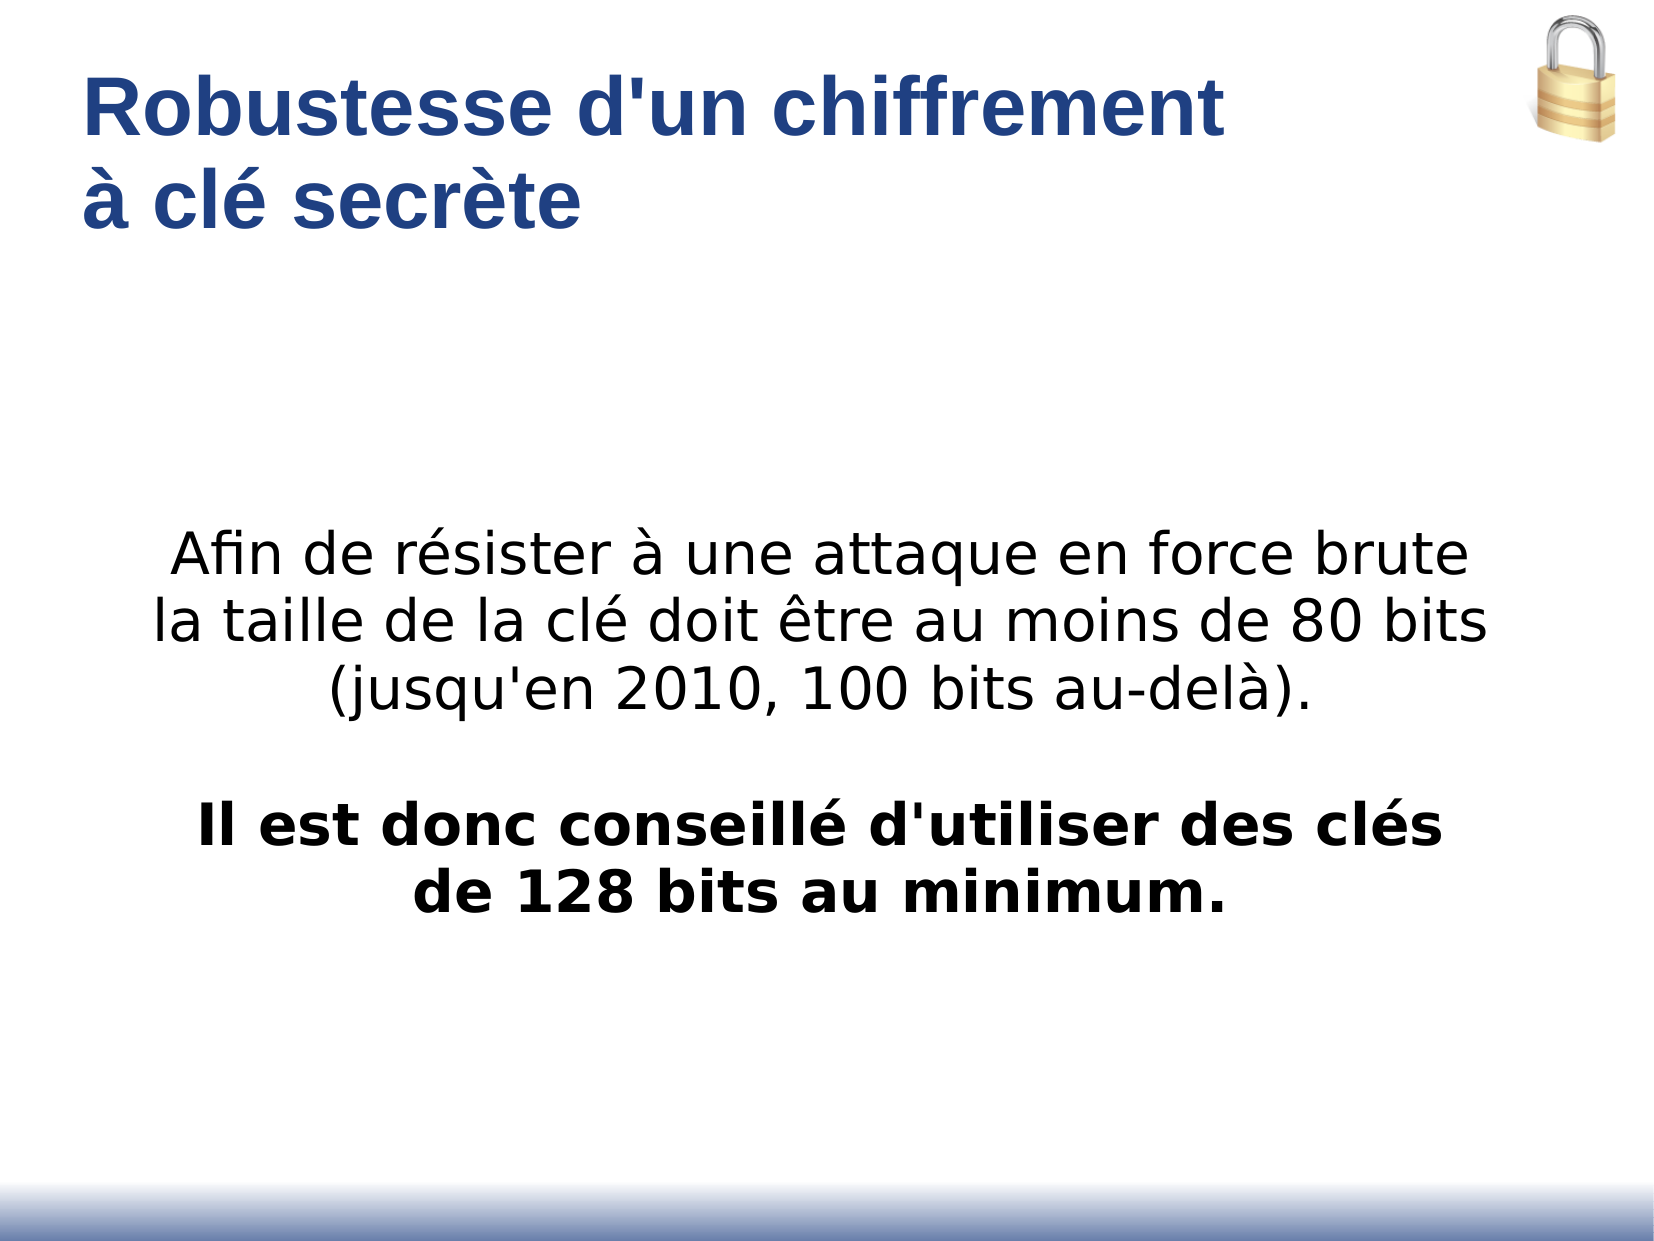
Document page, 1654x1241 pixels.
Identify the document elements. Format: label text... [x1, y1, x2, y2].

picture [1505, 11, 1642, 148]
list Afin de résister à une attaque en force brute la taille de la clé doit être au moins de 80 bits (jusqu'en 2010, 100 bits au-delà). Il est donc conseillé d'utiliser des clés de 128 bits au minimum. [76, 324, 1565, 1123]
title Robustesse d'un chiffrement à clé secrète [82, 49, 1571, 257]
